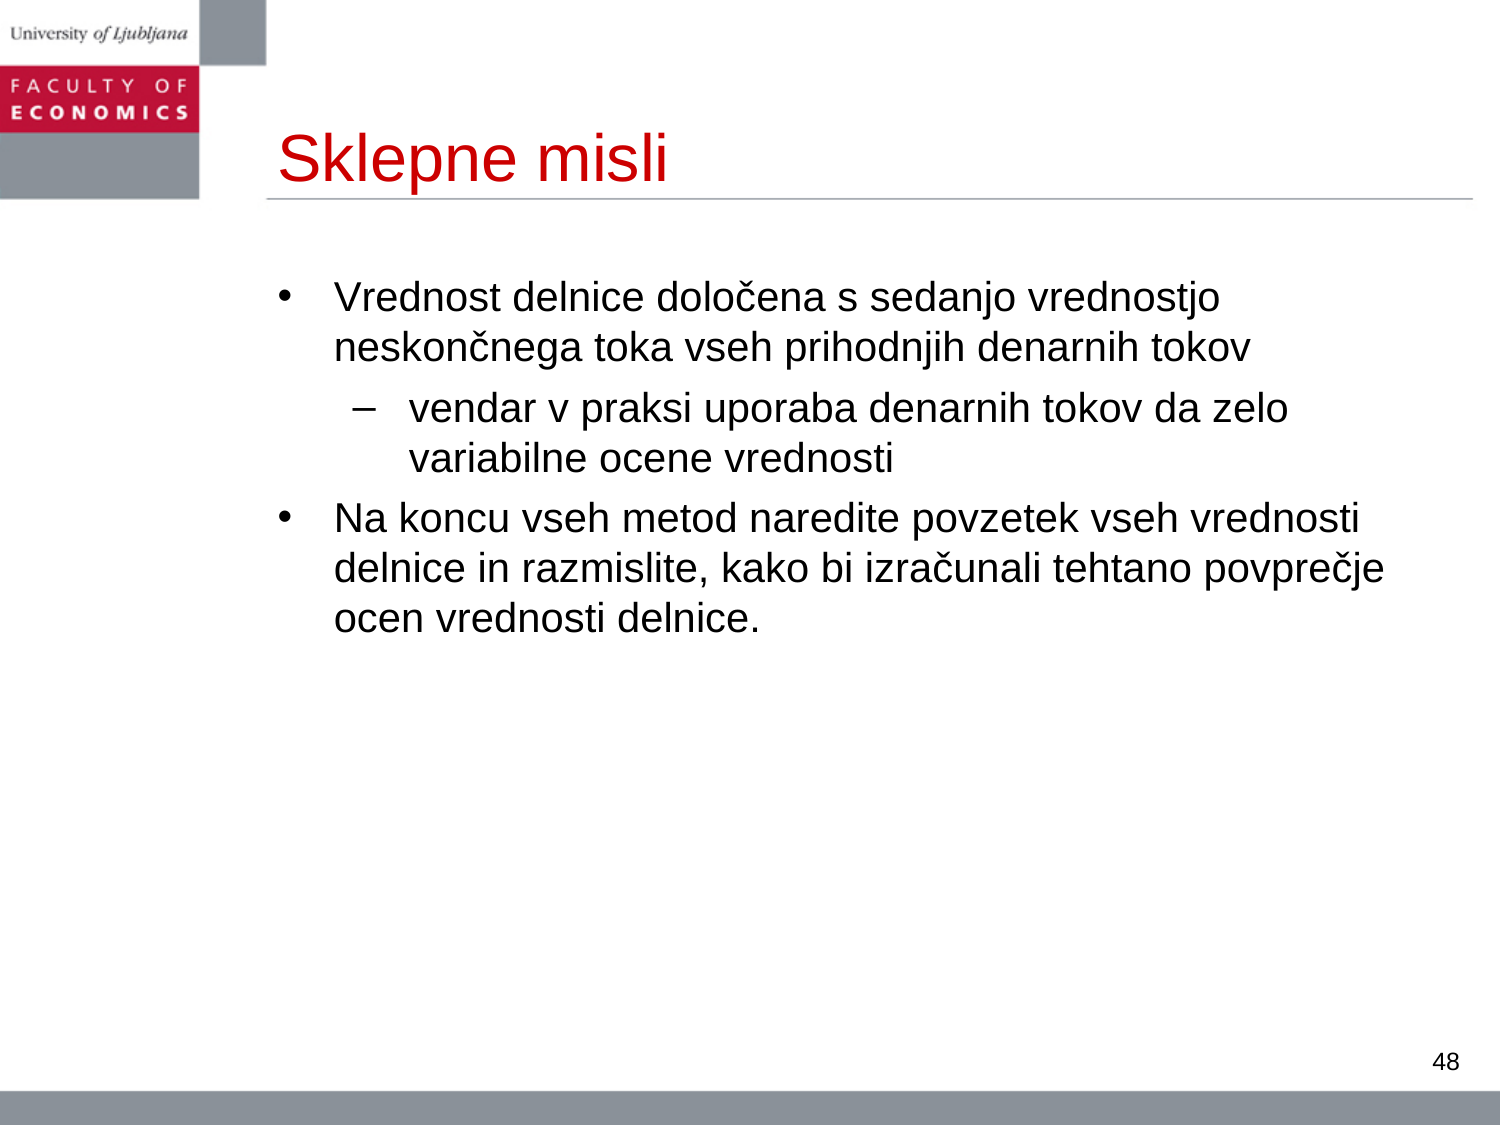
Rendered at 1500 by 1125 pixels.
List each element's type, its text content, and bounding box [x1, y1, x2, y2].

text_box <number> [1162, 1037, 1476, 1101]
list Vrednost delnice določena s sedanjo vrednostjo neskončnega toka vseh prihodnjih denarnih tokov vendar v praksi uporaba denarnih tokov da zelo variabilne ocene vrednosti Na koncu vseh metod naredite povzetek vseh vrednosti delnice in razmislite, kako bi izračunali tehtano povprečje ocen vrednosti delnice. [262, 262, 1476, 1026]
title Sklepne misli [262, 24, 1476, 203]
picture [0, 0, 1500, 1125]
